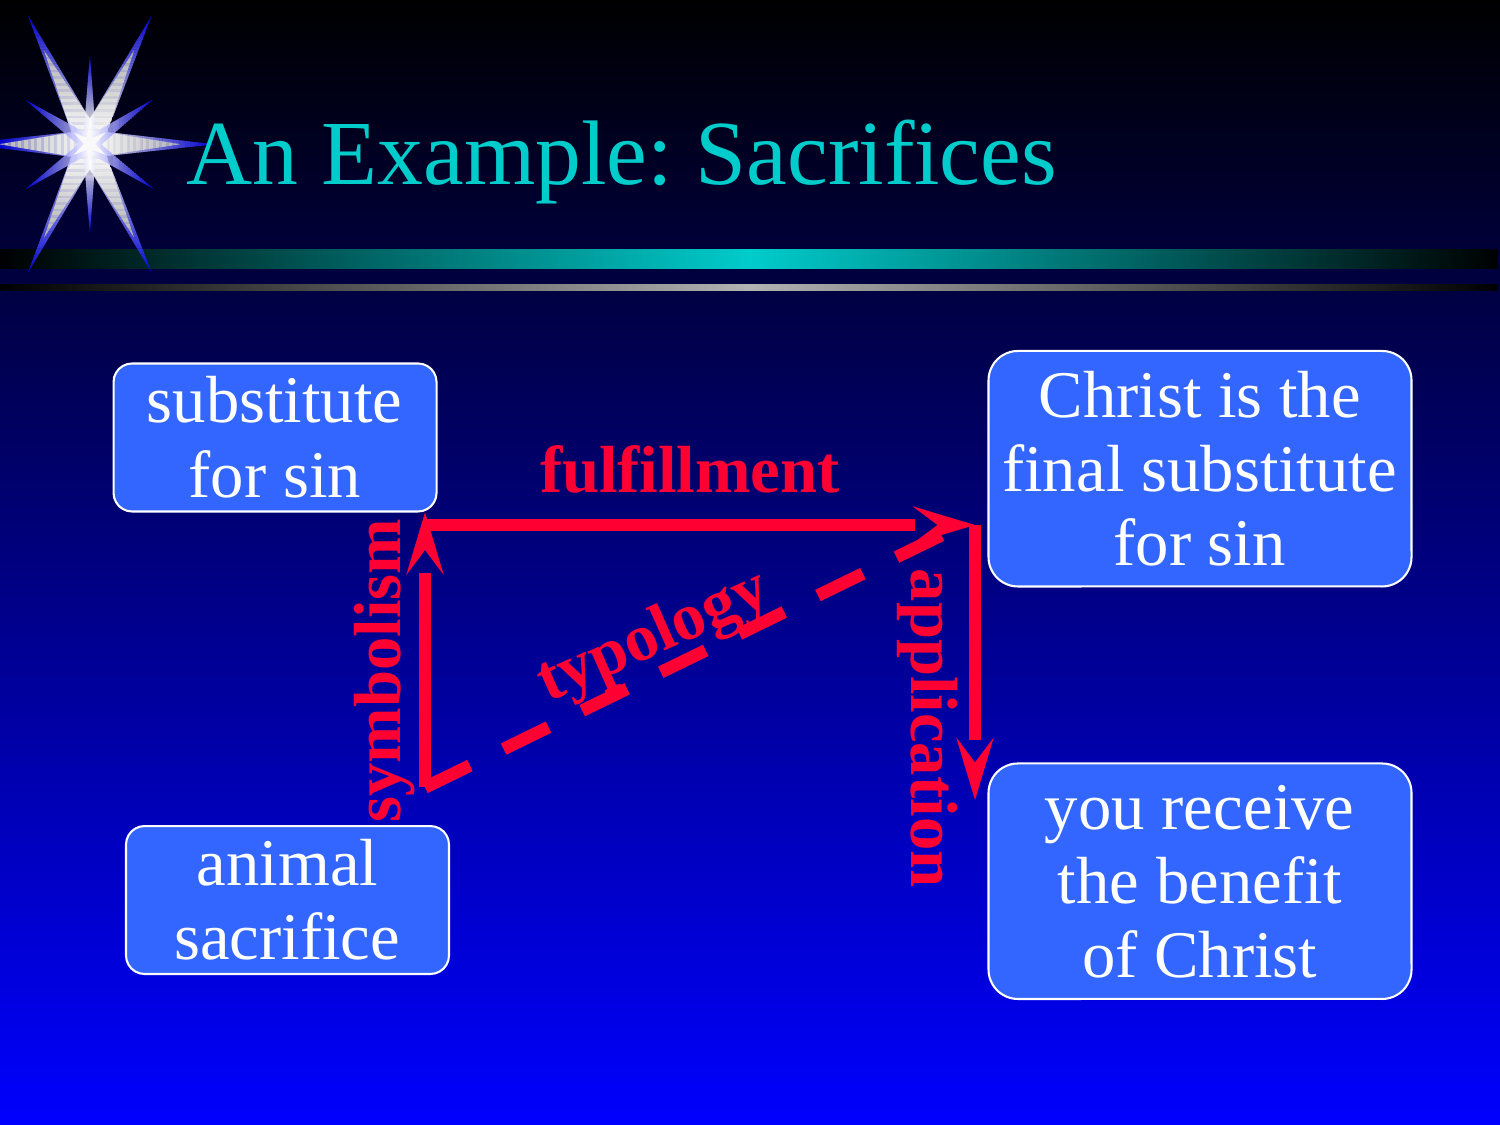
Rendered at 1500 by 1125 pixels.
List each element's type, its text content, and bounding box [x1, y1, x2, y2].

text_box symbolism [333, 478, 423, 838]
text_box animal sacrifice [126, 826, 449, 974]
title An Example: Sacrifices [171, 60, 1447, 248]
text_box application [889, 553, 979, 942]
text_box substitute for sin [113, 363, 437, 512]
text_box typology [507, 510, 853, 730]
text_box you receive the benefit of Christ [988, 763, 1412, 999]
text_box Christ is the final substitute for sin [988, 350, 1412, 587]
text_box fulfillment [525, 424, 913, 515]
